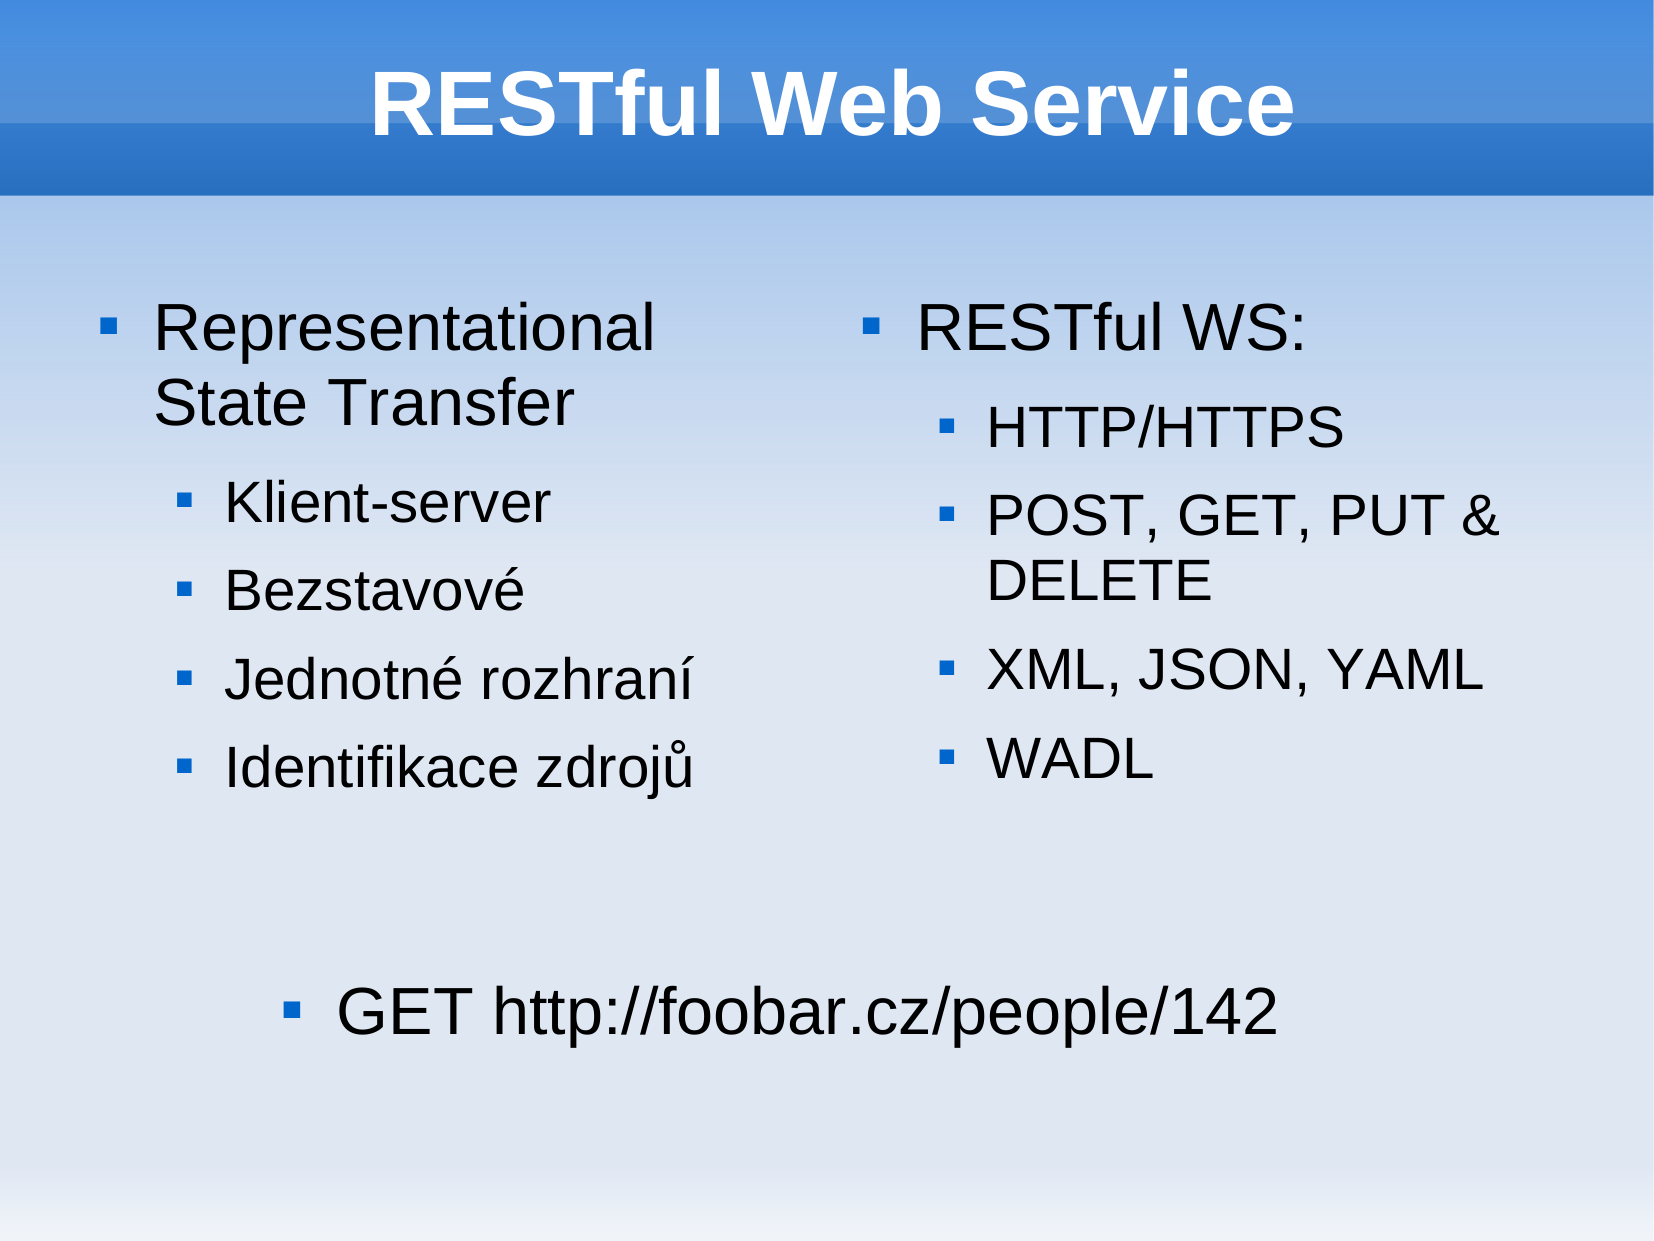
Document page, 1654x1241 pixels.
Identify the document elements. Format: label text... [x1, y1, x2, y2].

picture [0, 0, 1654, 1241]
text_box GET http://foobar.cz/people/142 [265, 974, 1300, 1050]
title RESTful Web Service [76, 0, 1565, 208]
list RESTful WS: HTTP/HTTPS POST, GET, PUT & DELETE XML, JSON, YAML WADL [845, 290, 1572, 901]
list Representational State Transfer Klient-server Bezstavové Jednotné rozhraní Identifikace zdrojů [82, 290, 809, 800]
